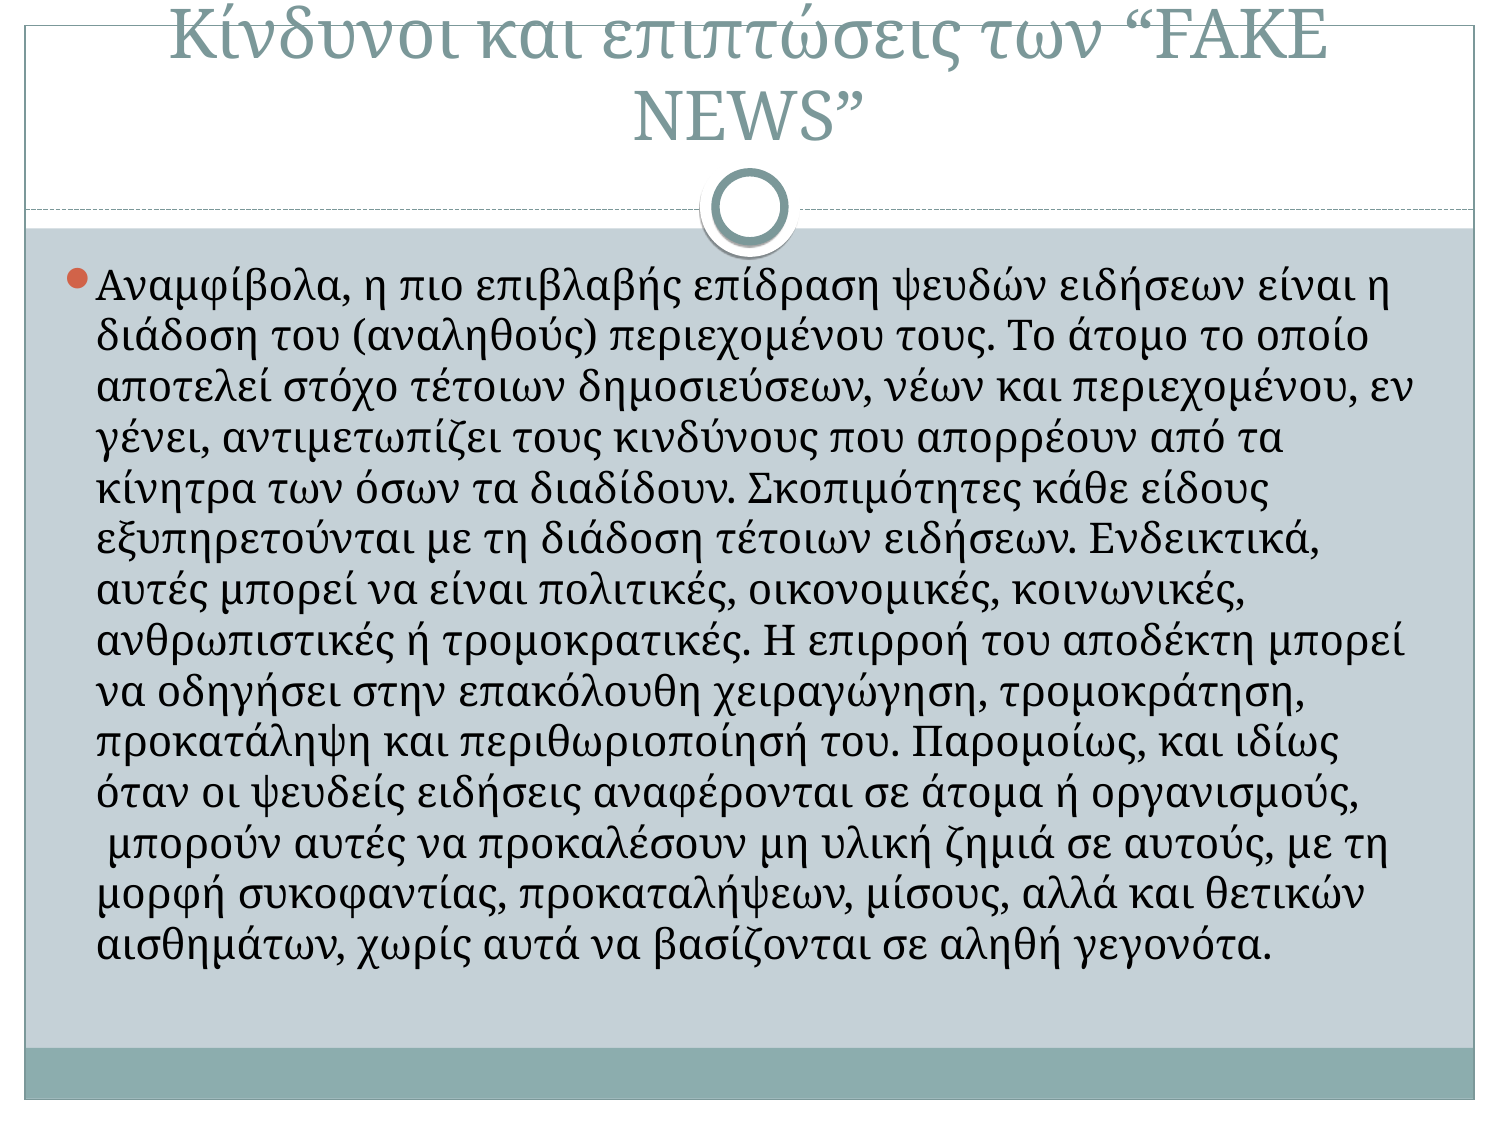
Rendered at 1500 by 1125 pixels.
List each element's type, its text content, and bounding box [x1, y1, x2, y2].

list Αναμφίβολα, η πιο επιβλαβής επίδραση ψευδών ειδήσεων είναι η διάδοση του (αναληθούς) περιεχομένου τους. Το άτομο το οποίο αποτελεί στόχο τέτοιων δημοσιεύσεων, νέων και περιεχομένου, εν γένει, αντιμετωπίζει τους κινδύνους που απορρέουν από τα κίνητρα των όσων τα διαδίδουν. Σκοπιμότητες κάθε είδους εξυπηρετούνται με τη διάδοση τέτοιων ειδήσεων. Ενδεικτικά, αυτές μπορεί να είναι πολιτικές, οικονομικές, κοινωνικές, ανθρωπιστικές ή τρομοκρατικές. Η επιρροή του αποδέκτη μπορεί να οδηγήσει στην επακόλουθη χειραγώγηση, τρομοκράτηση, προκατάληψη και περιθωριοποίησή του. Παρομοίως, και ιδίως όταν οι ψευδείς ειδήσεις αναφέρονται σε άτομα ή οργανισμούς, μπορούν αυτές να προκαλέσουν μη υλική ζημιά σε αυτούς, με τη μορφή συκοφαντίας, προκαταλήψεων, μίσους, αλλά και θετικών αισθημάτων, χωρίς αυτά να βασίζονται σε αληθή γεγονότα. [49, 250, 1445, 1001]
title Κίνδυνοι και επιπτώσεις των “FAKE NEWS” [49, 37, 1450, 162]
